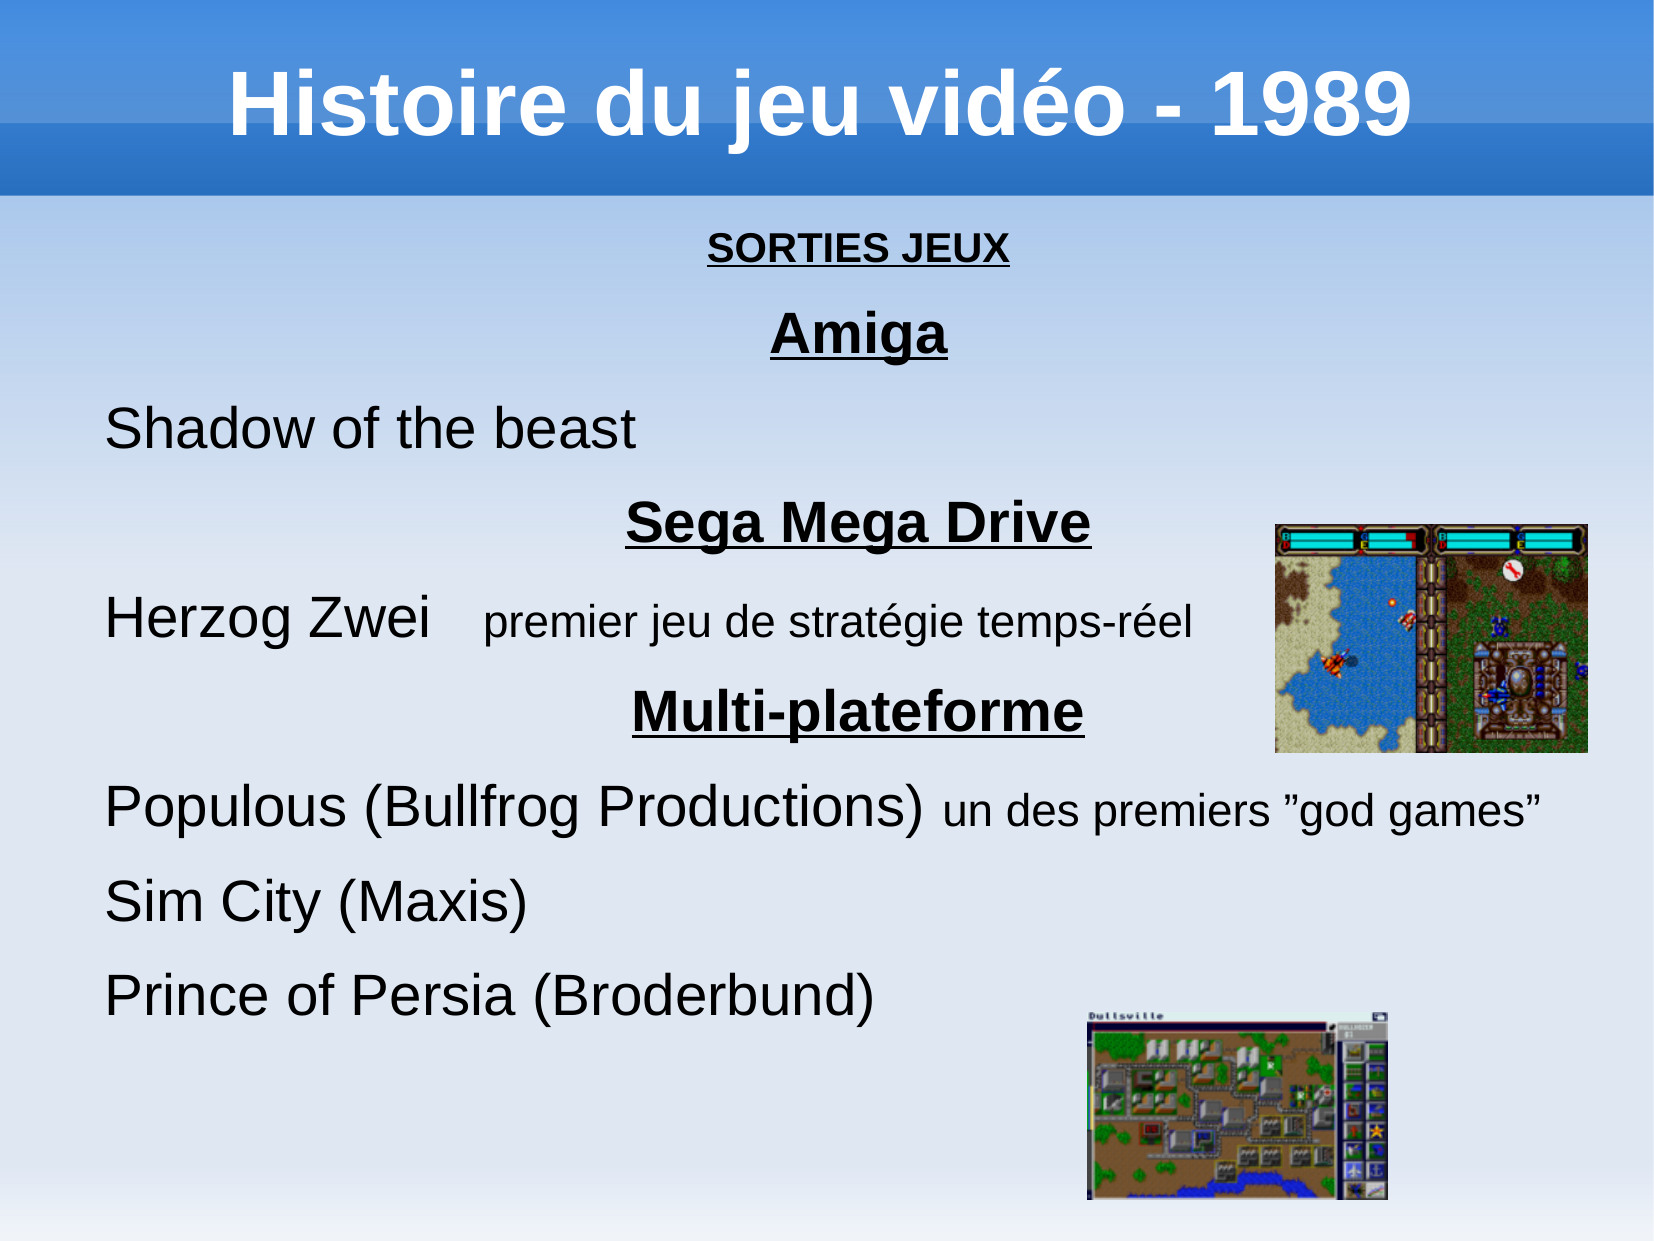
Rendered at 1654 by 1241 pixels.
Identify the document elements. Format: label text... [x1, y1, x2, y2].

list SORTIES JEUX Amiga Shadow of the beast Sega Mega Drive Herzog Zwei premier jeu de stratégie temps-réel Multi-plateforme Populous (Bullfrog Productions) un des premiers ”god games” Sim City (Maxis) Prince of Persia (Broderbund) [86, 225, 1613, 1222]
picture [0, 0, 1654, 1241]
title Histoire du jeu vidéo - 1989 [76, 7, 1565, 200]
